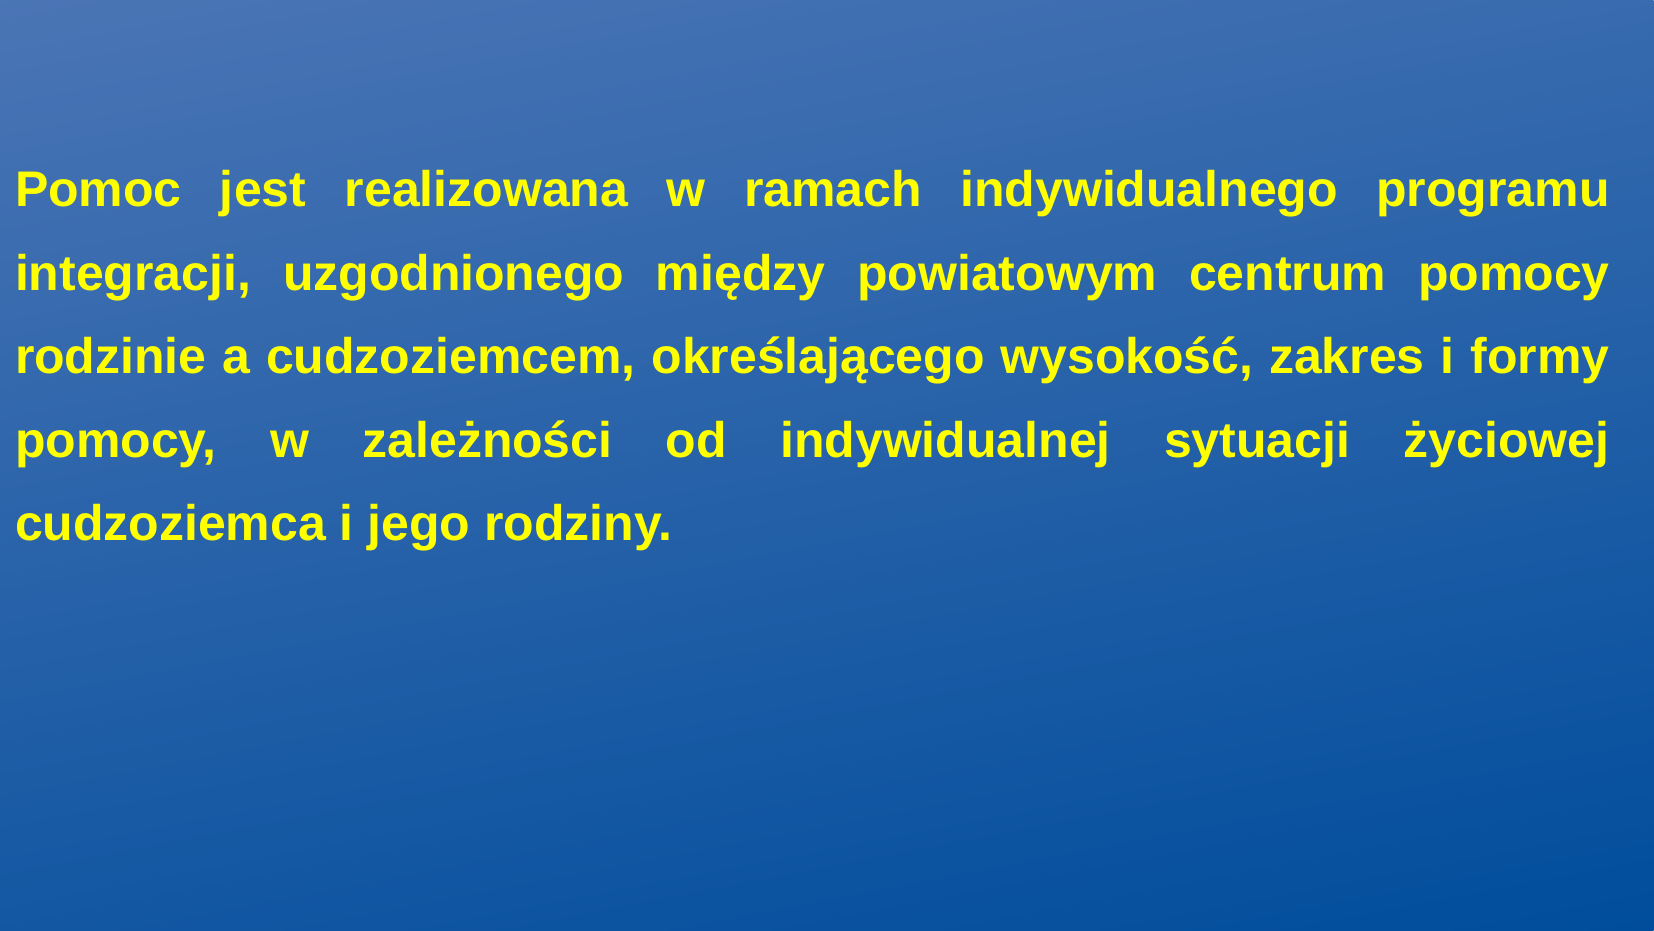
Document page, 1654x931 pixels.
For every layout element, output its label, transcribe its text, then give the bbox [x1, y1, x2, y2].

text_box Pomoc jest realizowana w ramach indywidualnego programu integracji, uzgodnionego między powiatowym centrum pomocy rodzinie a cudzoziemcem, określającego wysokość, zakres i formy pomocy, w zależności od indywidualnej sytuacji życiowej cudzoziemca i jego rodziny. [0, 125, 1654, 591]
